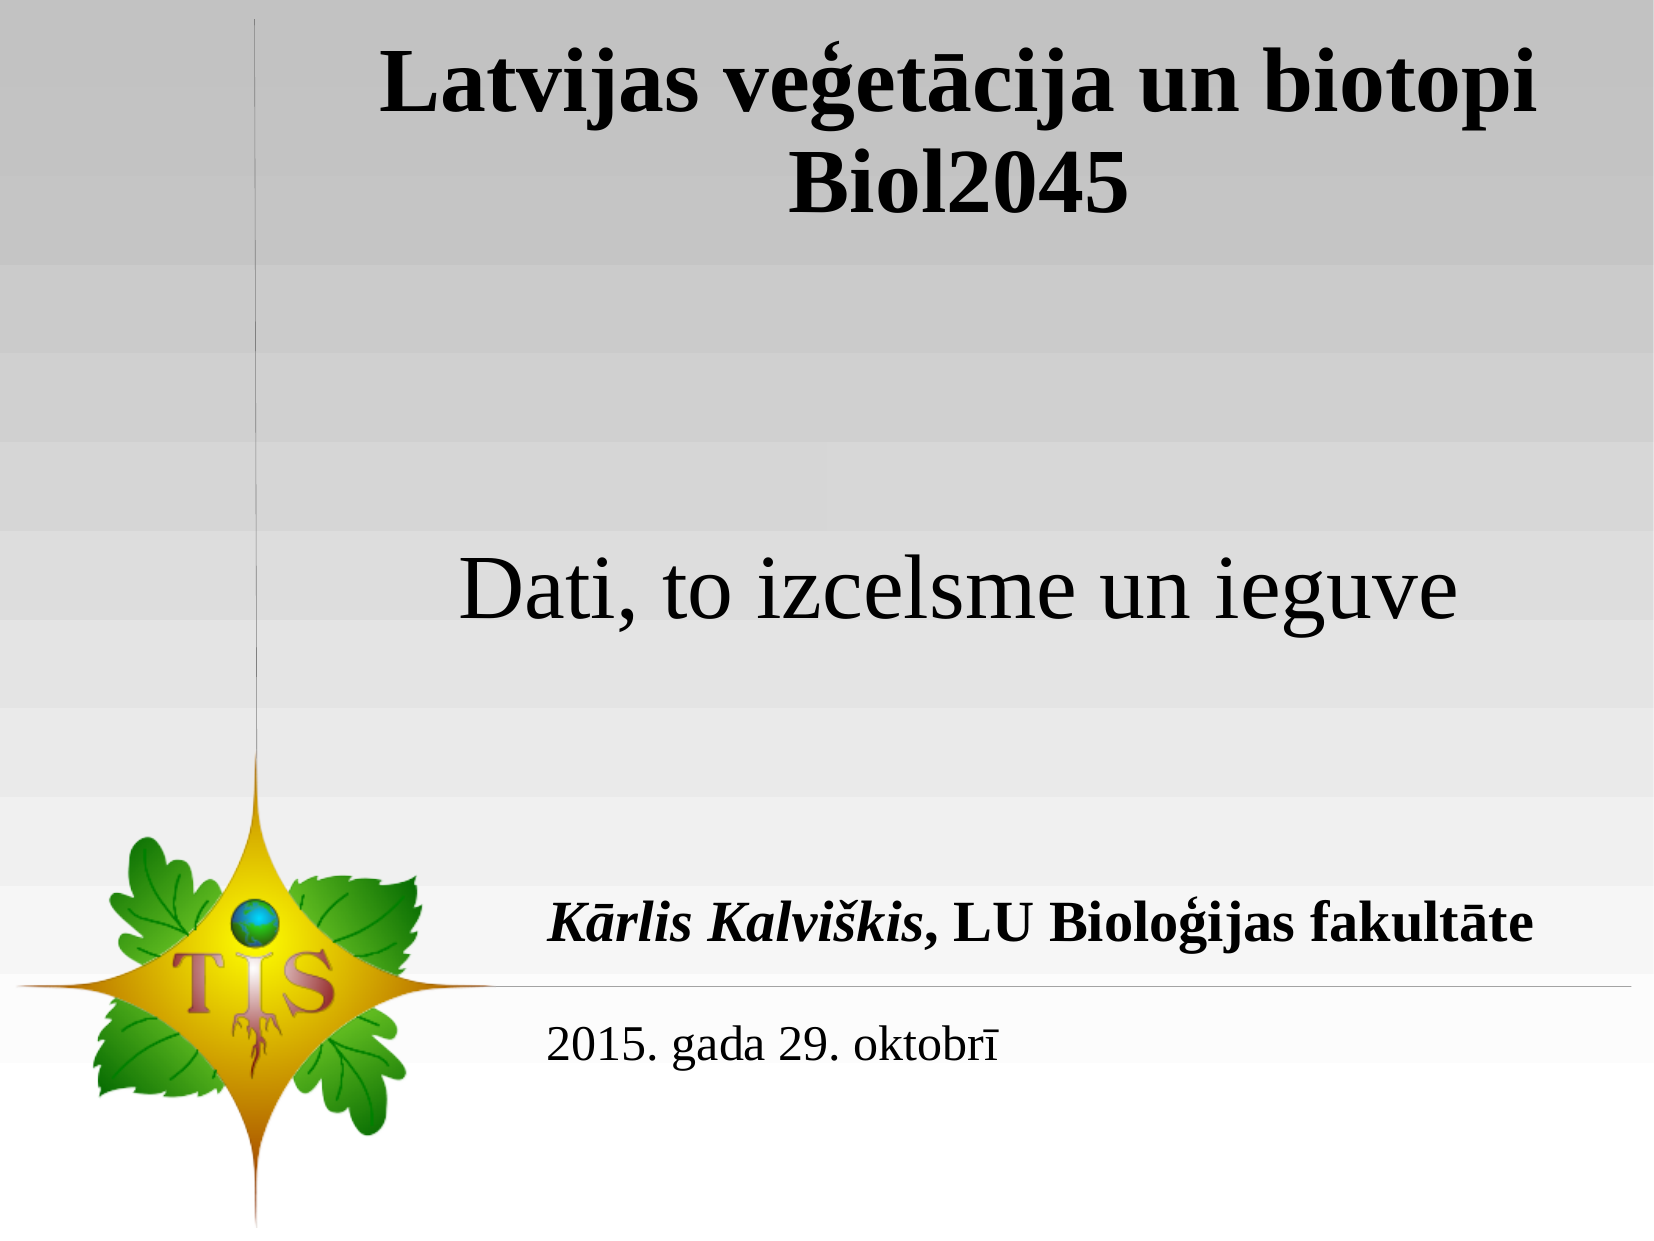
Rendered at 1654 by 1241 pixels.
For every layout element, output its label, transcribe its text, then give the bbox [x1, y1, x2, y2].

title Dati, to izcelsme un ieguve [295, 314, 1625, 861]
list 2015. gada 29. oktobrī [476, 1015, 1654, 1241]
picture [0, 0, 1654, 1241]
